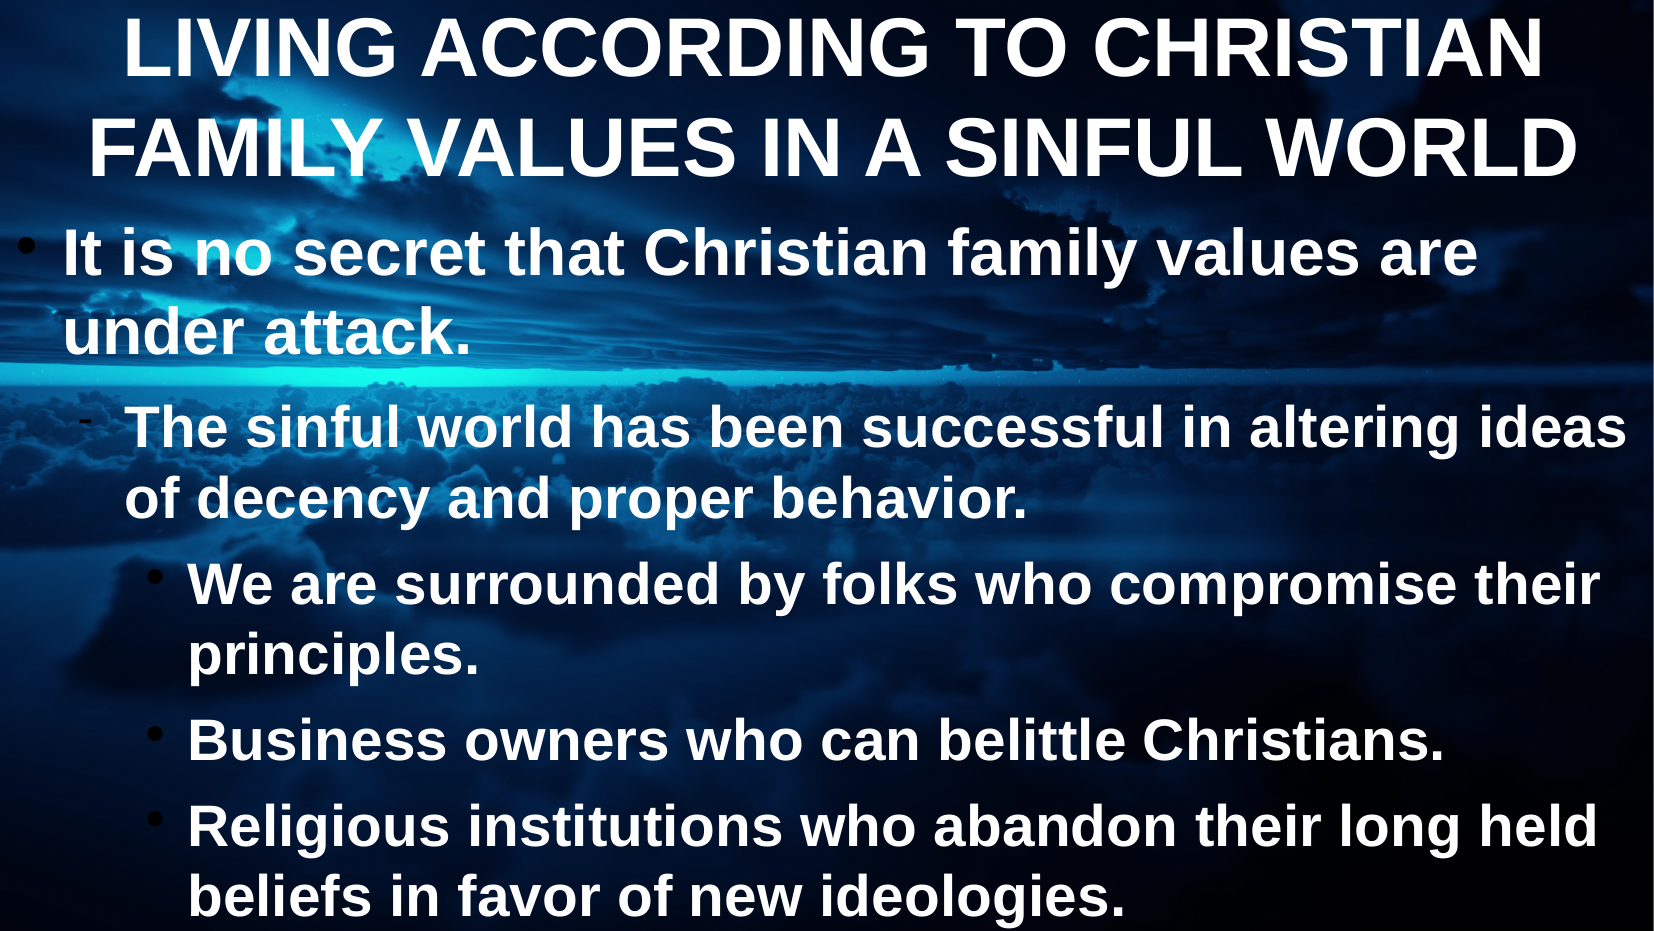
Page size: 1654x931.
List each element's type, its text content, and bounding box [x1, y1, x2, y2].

text_box It is no secret that Christian family values are under attack. The sinful world has been successful in altering ideas of decency and proper behavior. We are surrounded by folks who compromise their principles. Business owners who can belittle Christians. Religious institutions who abandon their long held beliefs in favor of new ideologies. [0, 209, 1650, 931]
text_box LIVING ACCORDING TO CHRISTIAN FAMILY VALUES IN A SINFUL WORLD [14, 0, 1654, 187]
picture [0, 0, 1654, 931]
